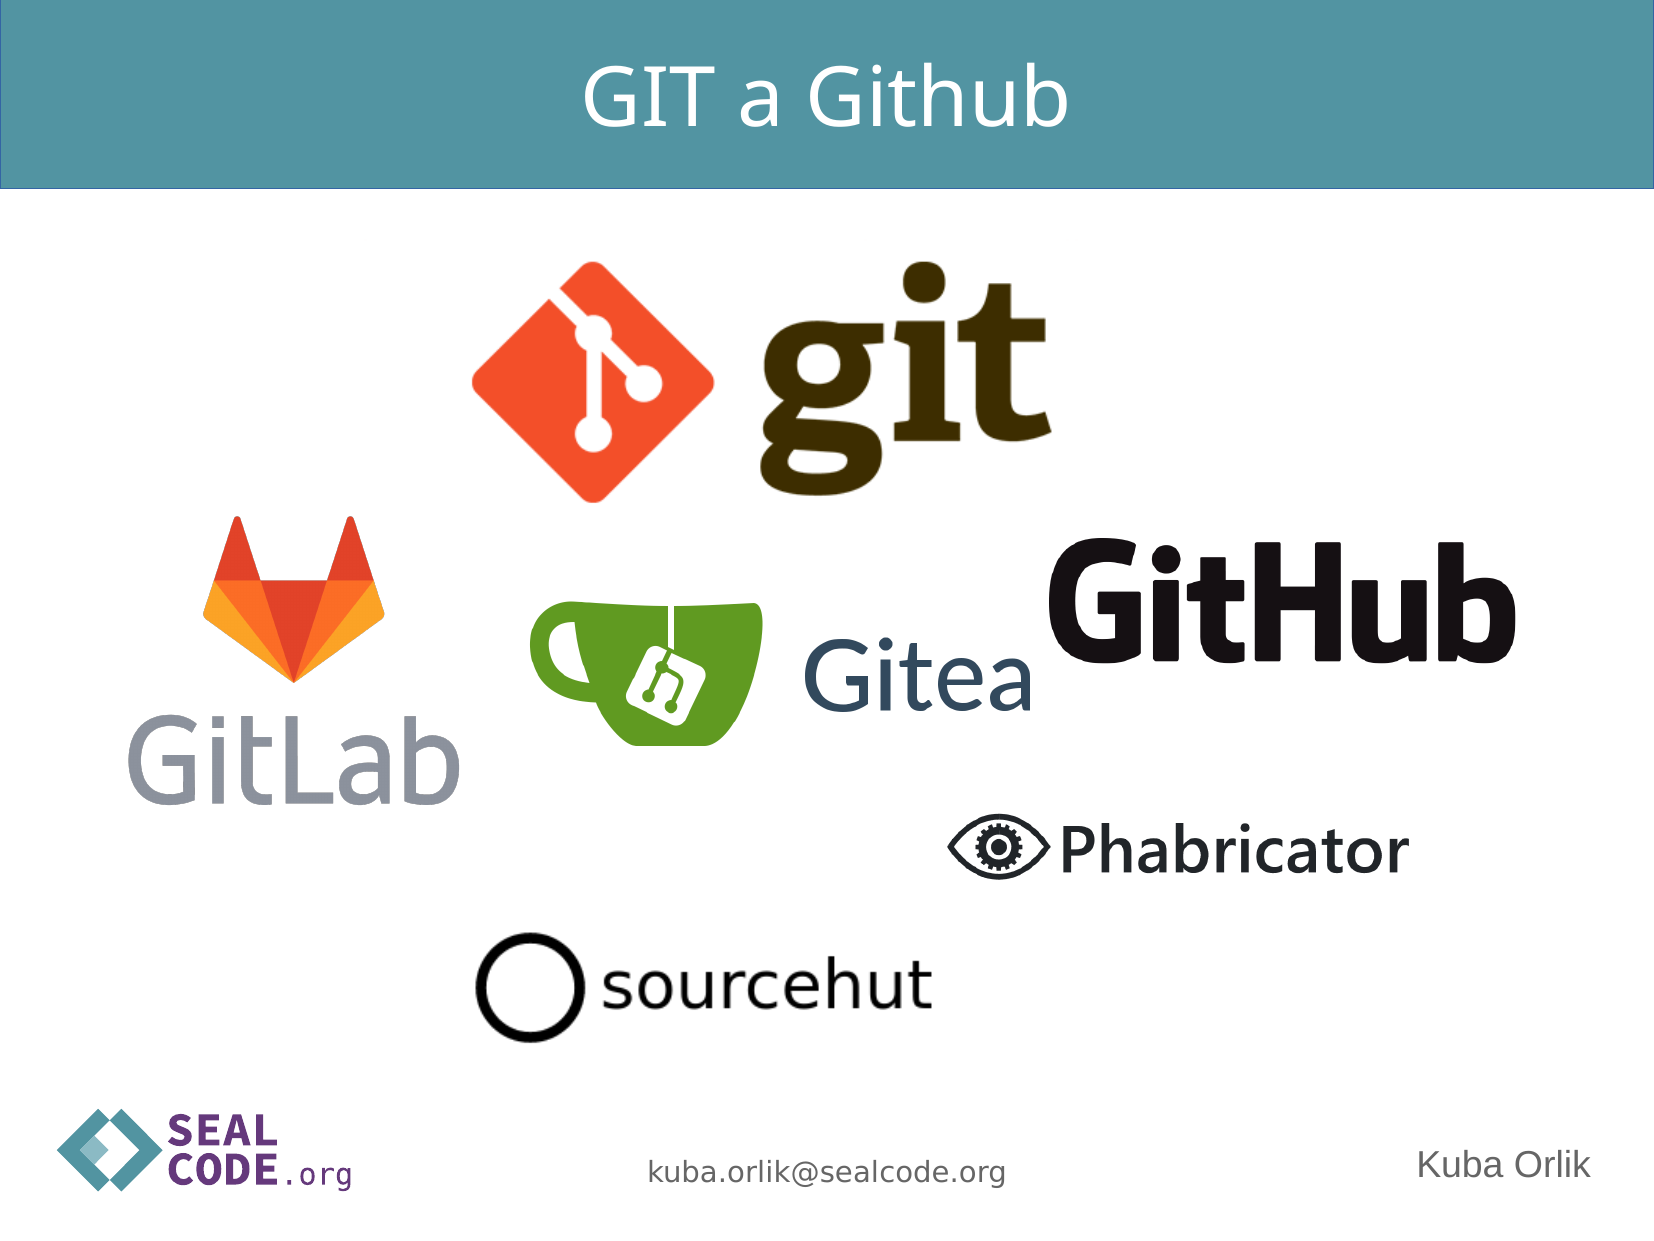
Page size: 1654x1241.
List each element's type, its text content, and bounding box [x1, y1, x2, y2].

picture [62, 239, 1552, 1051]
title GIT a Github [82, 0, 1571, 190]
